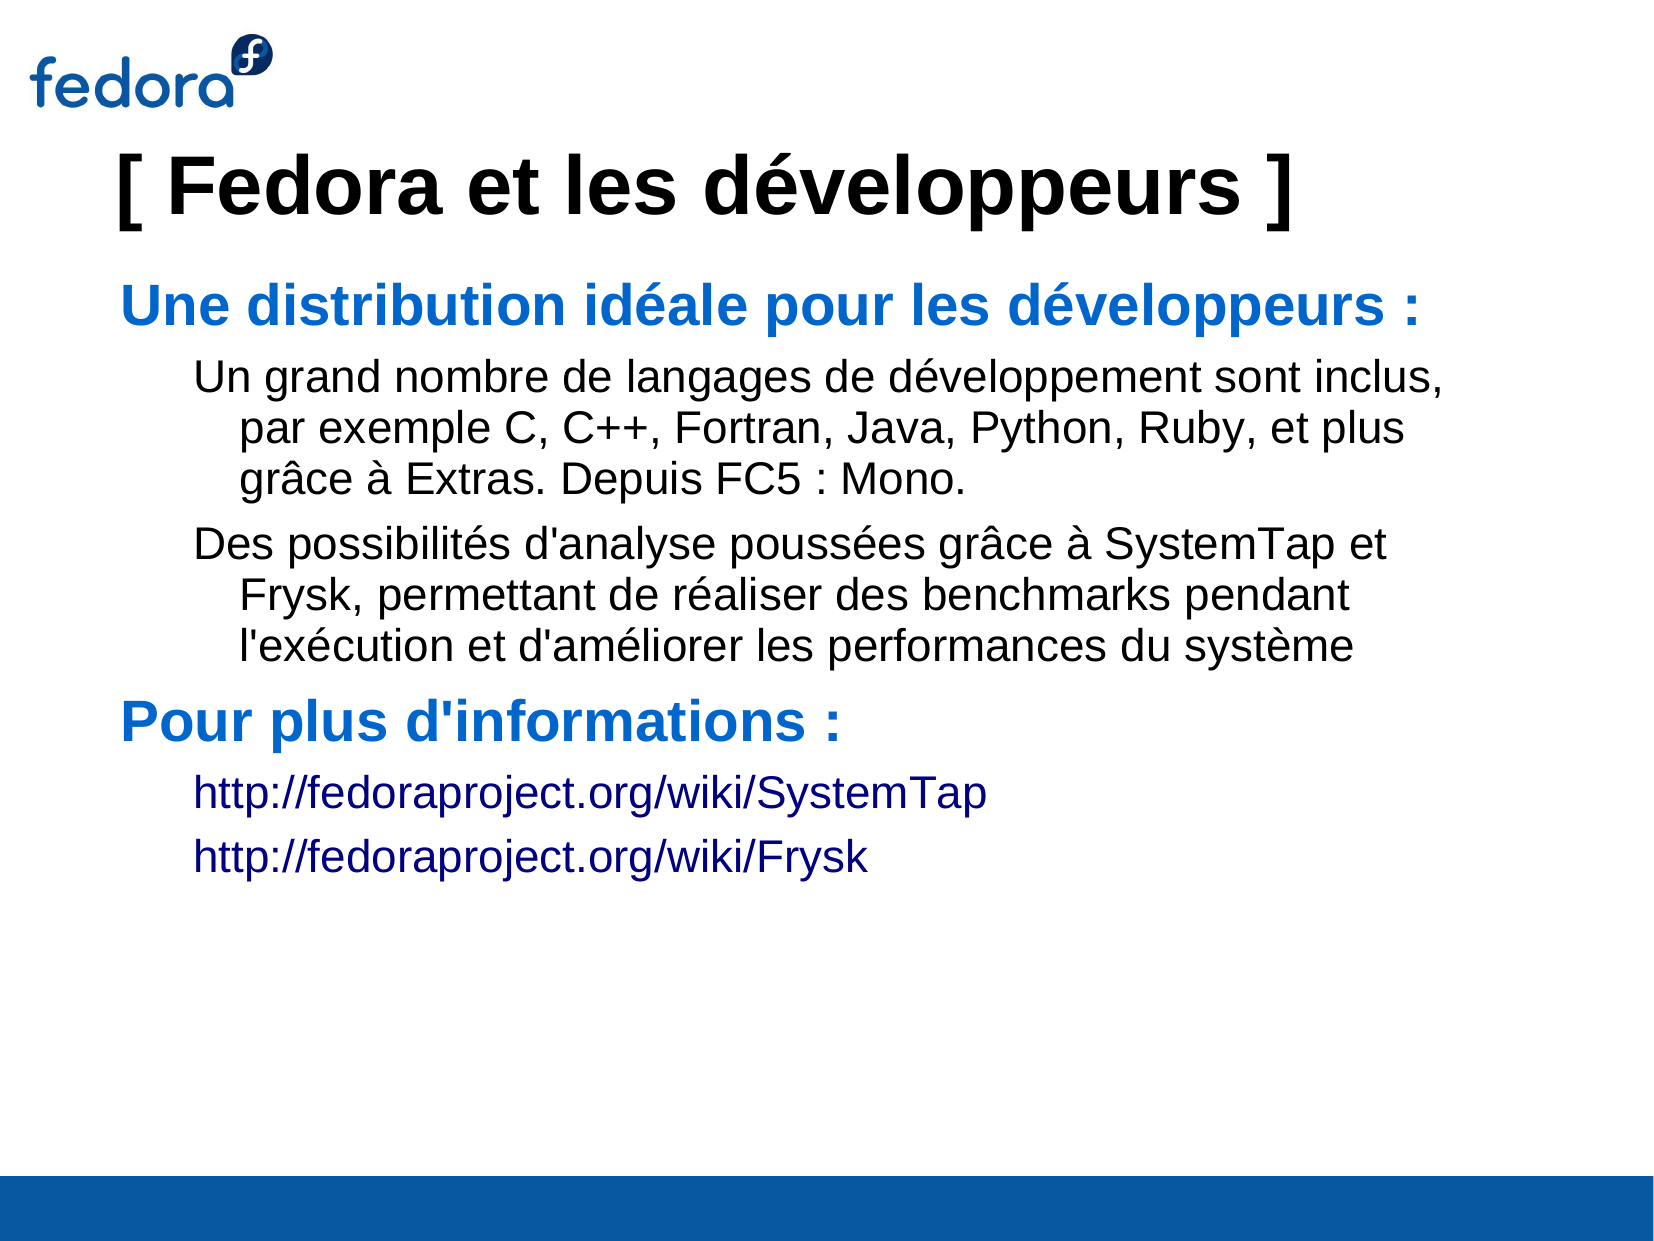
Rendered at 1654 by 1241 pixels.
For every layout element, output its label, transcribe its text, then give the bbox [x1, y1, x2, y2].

title [ Fedora et les développeurs ] [115, 122, 1521, 249]
picture [0, 1176, 1654, 1241]
picture [22, 27, 277, 115]
list Une distribution idéale pour les développeurs : Un grand nombre de langages de développement sont inclus, par exemple C, C++, Fortran, Java, Python, Ruby, et plus grâce à Extras. Depuis FC5 : Mono. Des possibilités d'analyse poussées grâce à SystemTap et Frysk, permettant de réaliser des benchmarks pendant l'exécution et d'améliorer les performances du système Pour plus d'informations : http://fedoraproject.org/wiki/SystemTap http://fedoraproject.org/wiki/Frysk [118, 272, 1523, 1092]
